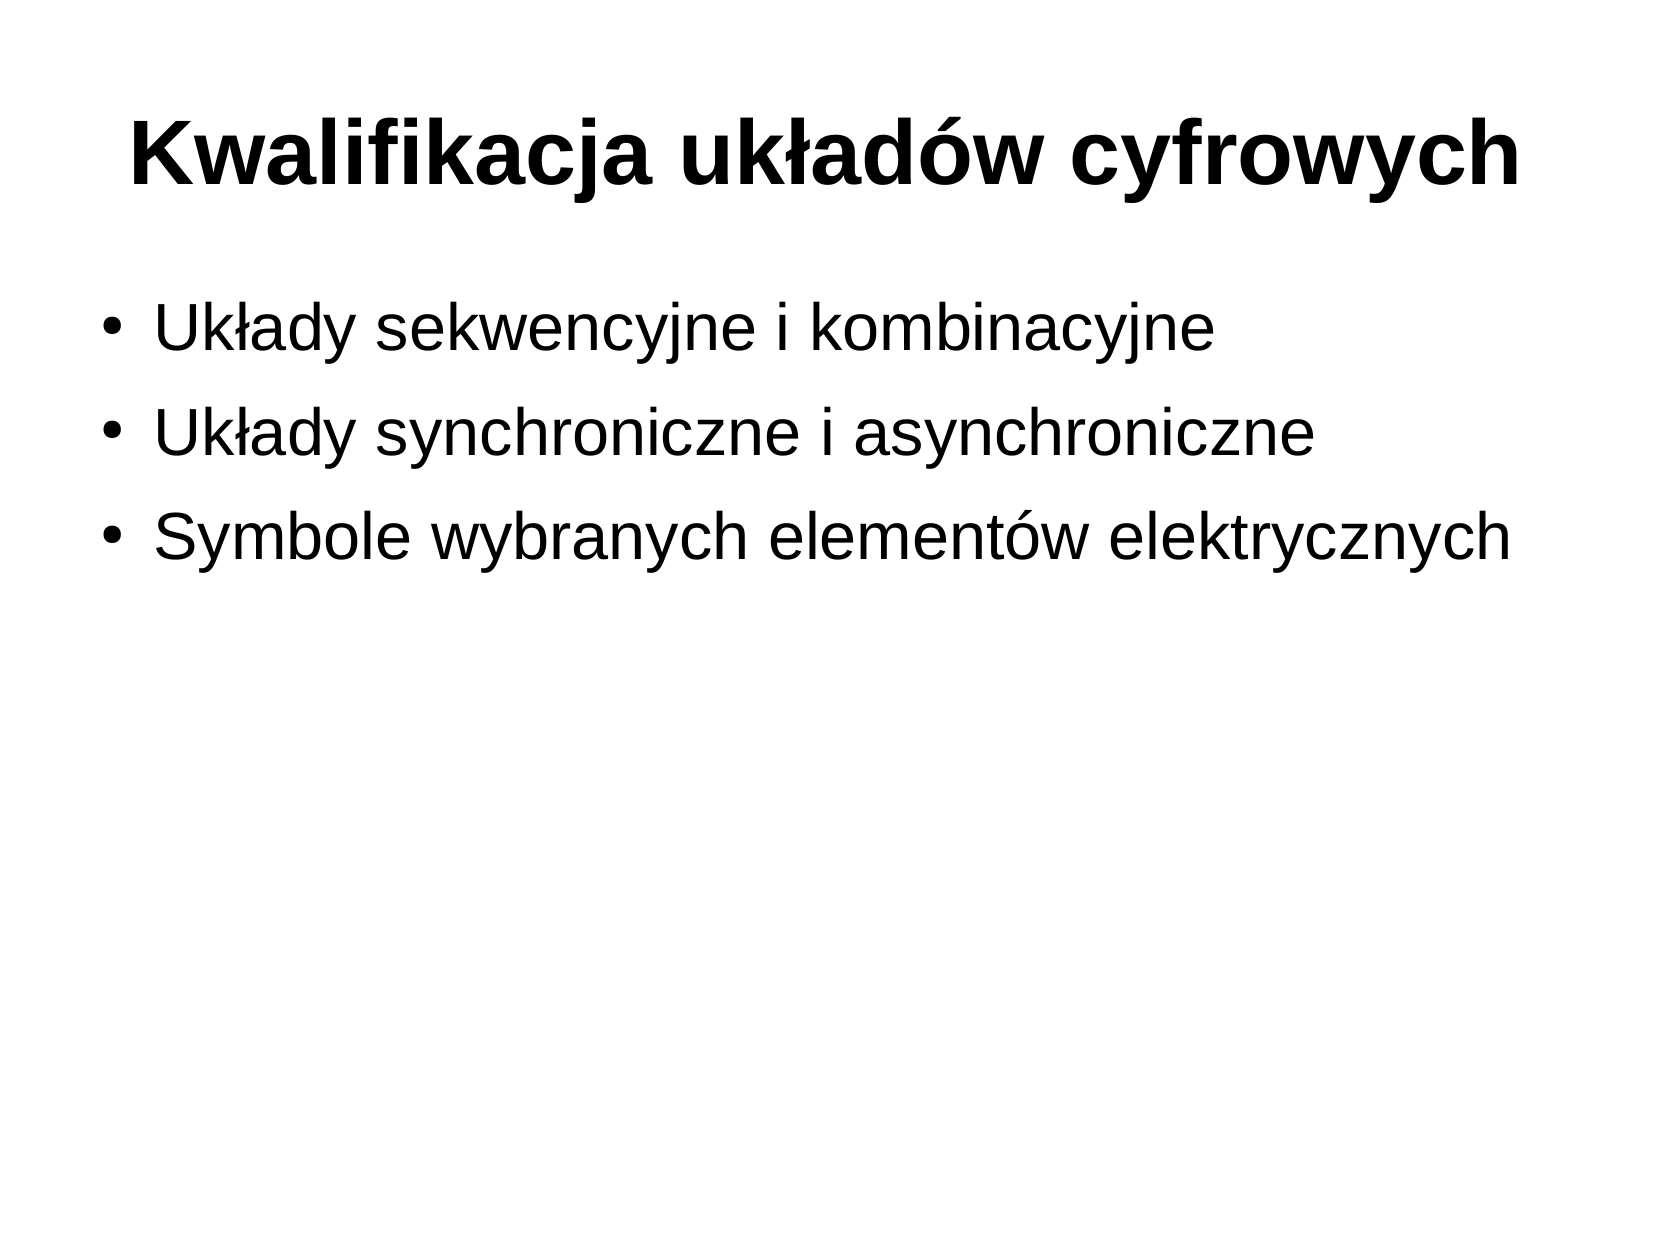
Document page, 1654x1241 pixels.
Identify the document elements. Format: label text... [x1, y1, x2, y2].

list Układy sekwencyjne i kombinacyjne Układy synchroniczne i asynchroniczne Symbole wybranych elementów elektrycznych [82, 290, 1571, 1109]
title Kwalifikacja układów cyfrowych [82, 49, 1571, 257]
